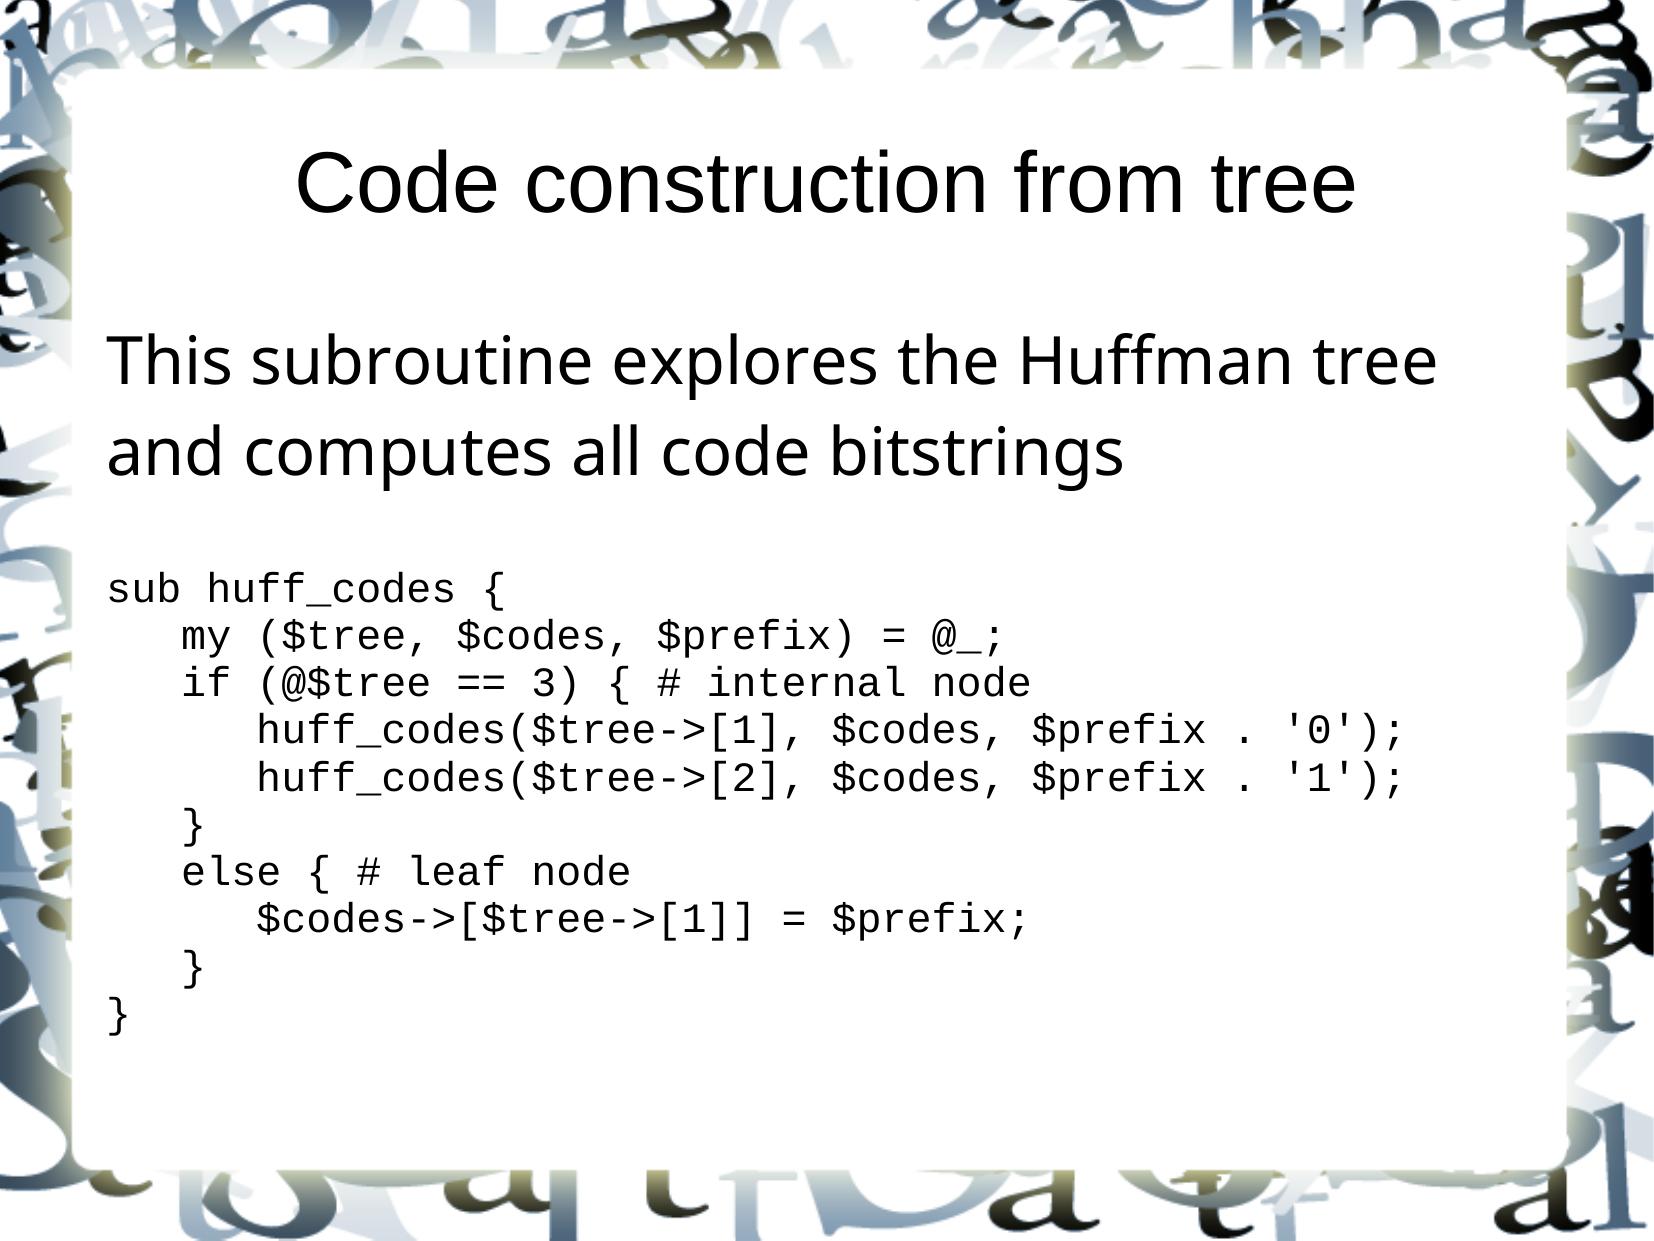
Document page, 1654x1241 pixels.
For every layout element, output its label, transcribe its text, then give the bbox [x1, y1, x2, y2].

title Code construction from tree [82, 78, 1571, 287]
picture [0, 0, 1654, 1241]
list This subroutine explores the Huffman tree and computes all code bitstrings sub huff_codes { my ($tree, $codes, $prefix) = @_; if (@$tree == 3) { # internal node huff_codes($tree->[1], $codes, $prefix . '0'); huff_codes($tree->[2], $codes, $prefix . '1'); } else { # leaf node $codes->[$tree->[1]] = $prefix; } } [106, 313, 1530, 1028]
